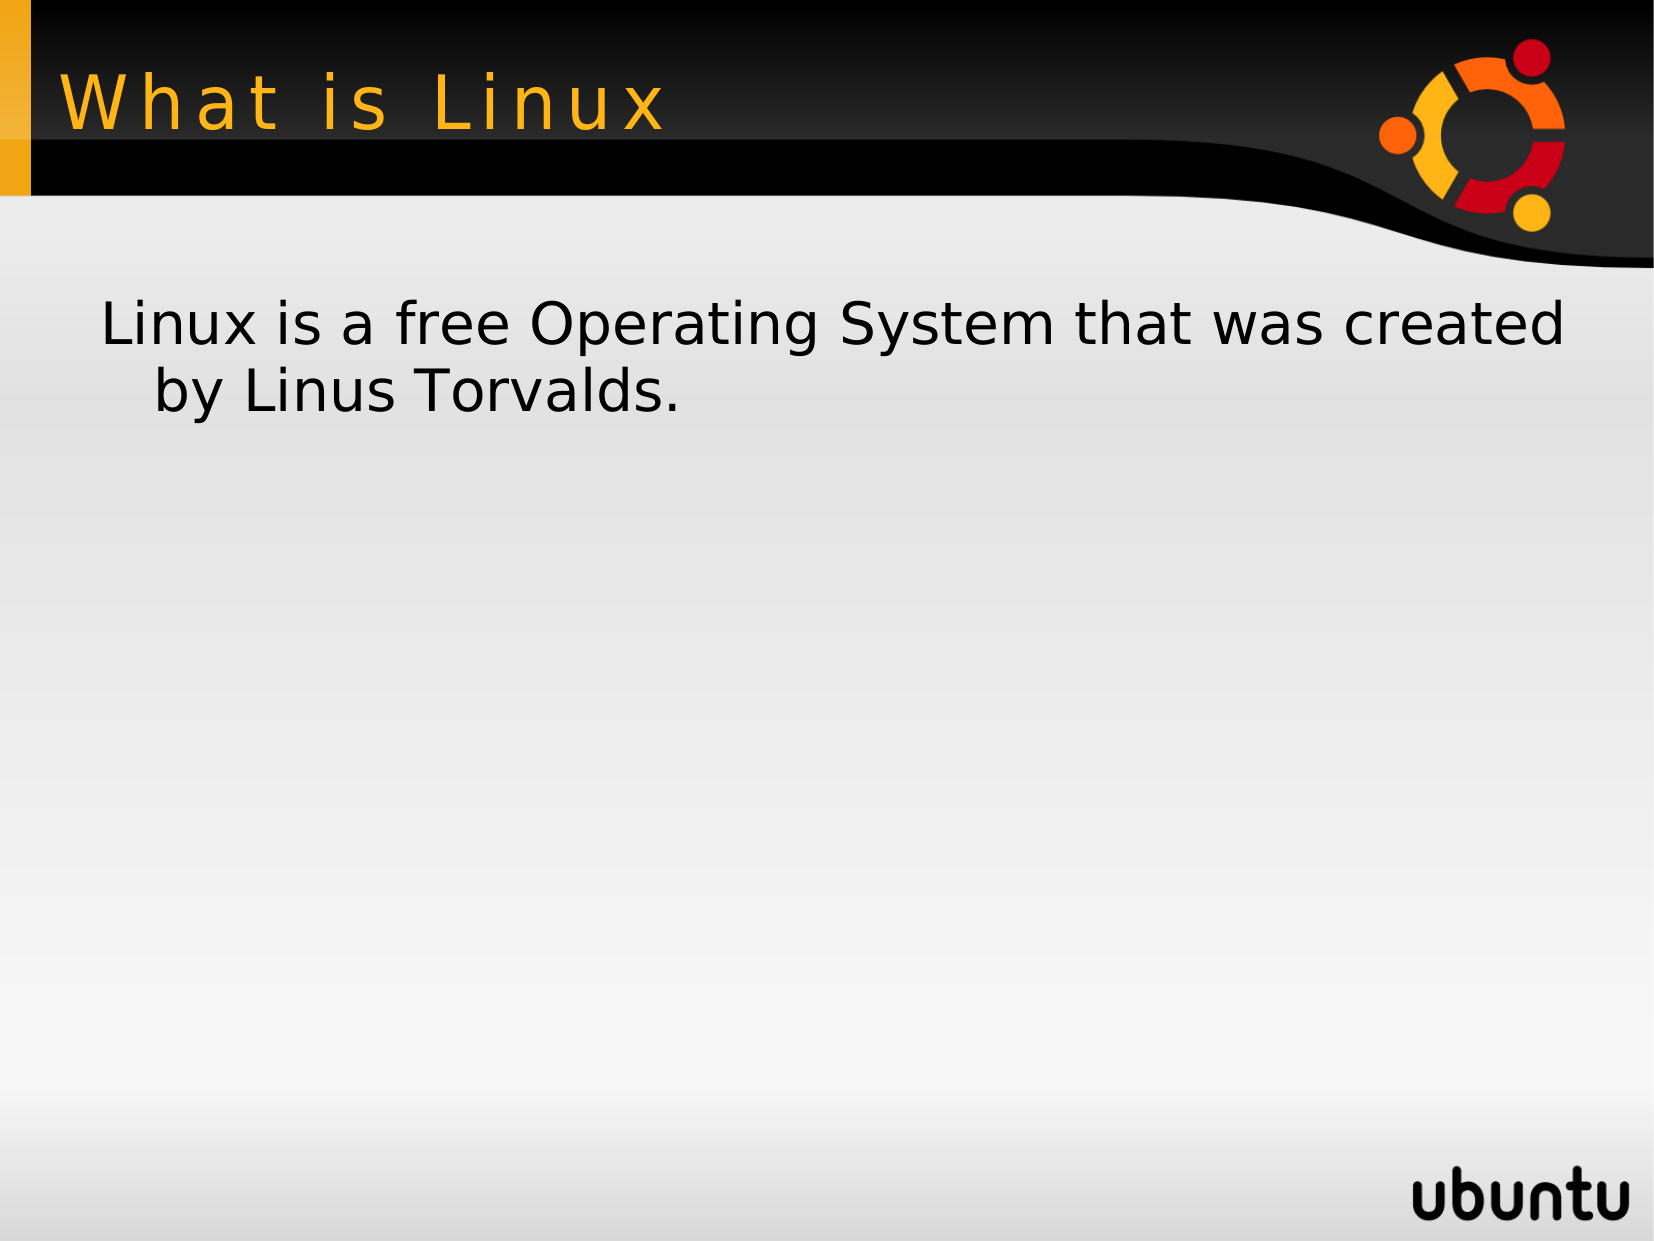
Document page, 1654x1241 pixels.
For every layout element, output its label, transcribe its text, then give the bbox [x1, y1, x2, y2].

picture [0, 0, 1654, 1241]
title What is Linux [59, 36, 1270, 171]
list Linux is a free Operating System that was created by Linus Torvalds. [82, 290, 1571, 1094]
